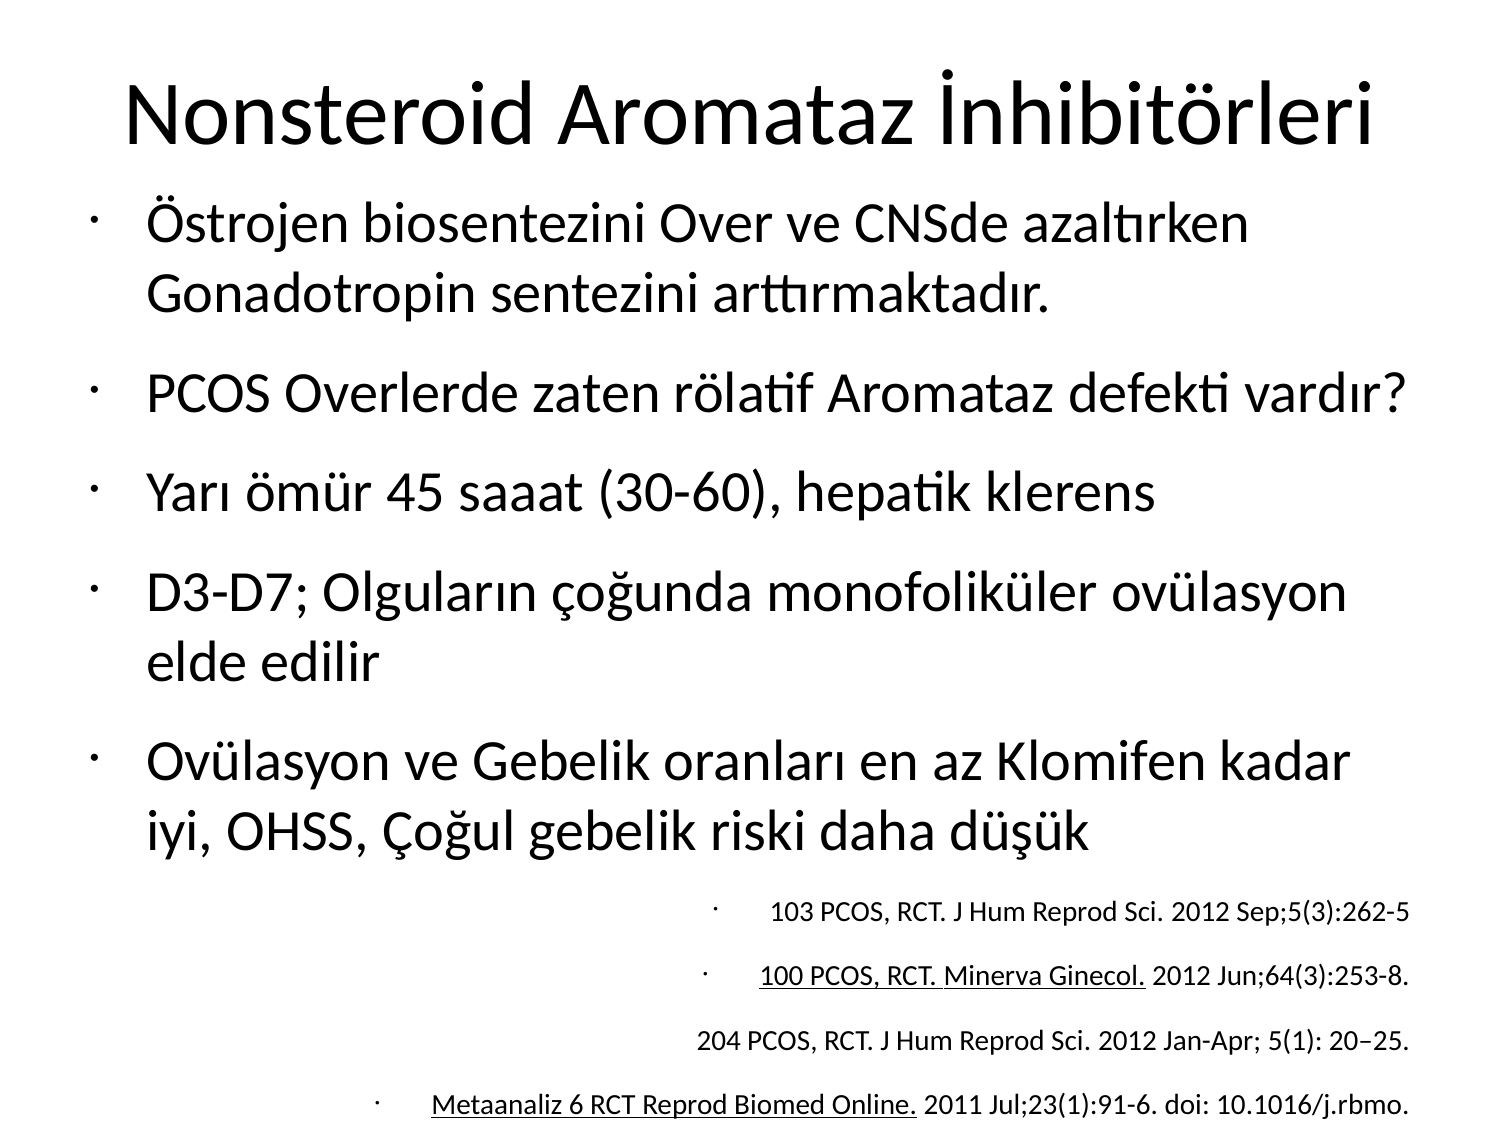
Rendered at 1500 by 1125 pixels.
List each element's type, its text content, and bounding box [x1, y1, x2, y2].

title Nonsteroid Aromataz İnhibitörleri [75, 45, 1425, 177]
list Östrojen biosentezini Over ve CNSde azaltırken Gonadotropin sentezini arttırmaktadır. PCOS Overlerde zaten rölatif Aromataz defekti vardır? Yarı ömür 45 saaat (30-60), hepatik klerens D3-D7; Olguların çoğunda monofoliküler ovülasyon elde edilir Ovülasyon ve Gebelik oranları en az Klomifen kadar iyi, OHSS, Çoğul gebelik riski daha düşük 103 PCOS, RCT. J Hum Reprod Sci. 2012 Sep;5(3):262-5 100 PCOS, RCT. Minerva Ginecol. 2012 Jun;64(3):253-8. 204 PCOS, RCT. J Hum Reprod Sci. 2012 Jan-Apr; 5(1): 20–25. Metaanaliz 6 RCT Reprod Biomed Online. 2011 Jul;23(1):91-6. doi: 10.1016/j.rbmo. Meta-analysis of letrozole versus clomiphene citrate in polycystic ovary syndrome. He D, Jiang F. Klomifen dirençli PCOS olgularında FSH gebelik oranı daha yüksek (%33x %9) Fertil Steril. 2007;88(4):879. Quintero RB, Urban R, Lathi RB, Westphal LM, Dahan MH [75, 177, 1425, 1125]
